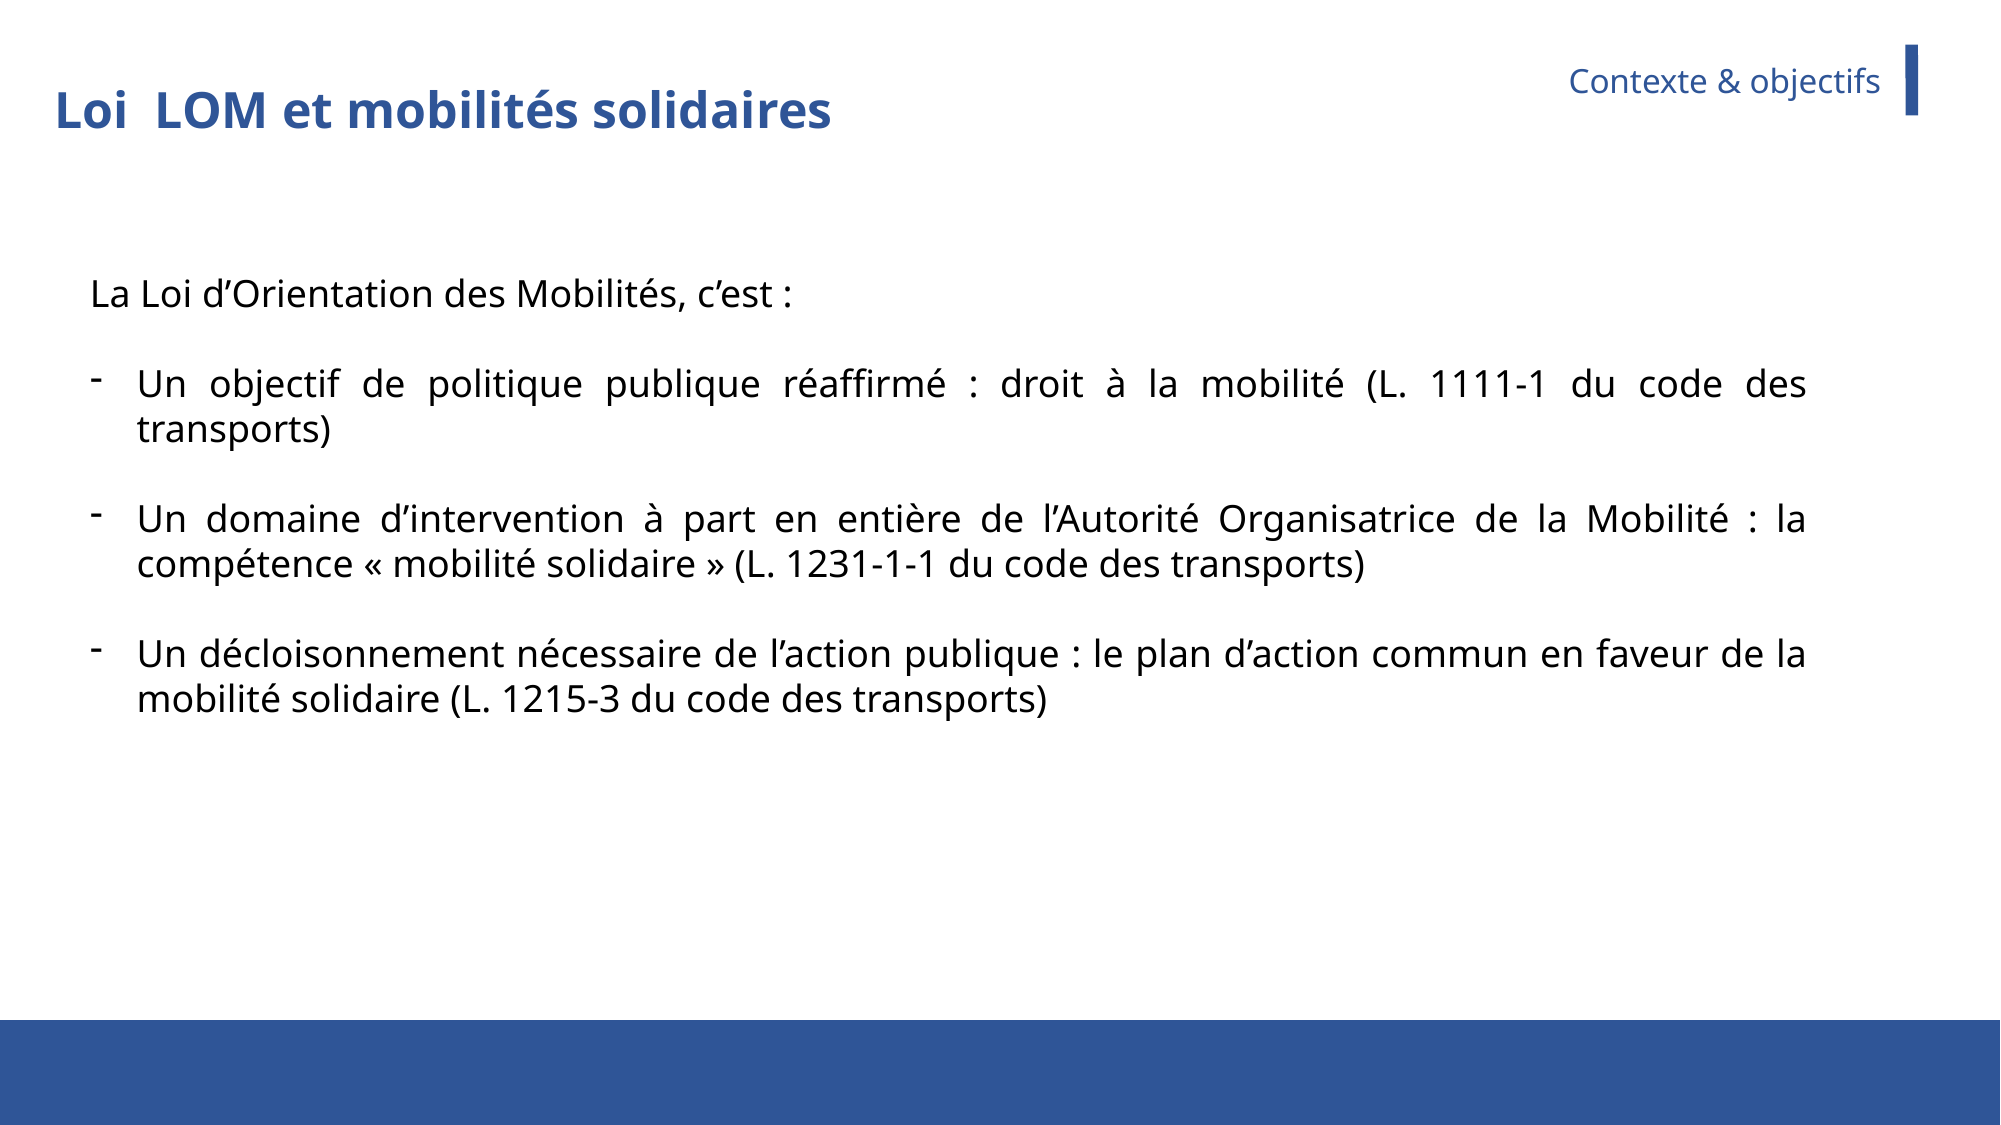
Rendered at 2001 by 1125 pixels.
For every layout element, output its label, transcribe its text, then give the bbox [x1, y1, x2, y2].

text_box Contexte & objectifs [1513, 52, 1897, 112]
text_box Loi LOM et mobilités solidaires [54, 78, 1481, 132]
text_box [0, 1022, 2000, 1125]
text_box La Loi d’Orientation des Mobilités, c’est : Un objectif de politique publique réaffirmé : droit à la mobilité (L. 1111-1 du code des transports) Un domaine d’intervention à part en entière de l’Autorité Organisatrice de la Mobilité : la compétence « mobilité solidaire » (L. 1231-1-1 du code des transports) Un décloisonnement nécessaire de l’action publique : le plan d’action commun en faveur de la mobilité solidaire (L. 1215-3 du code des transports) [0, 262, 1824, 728]
